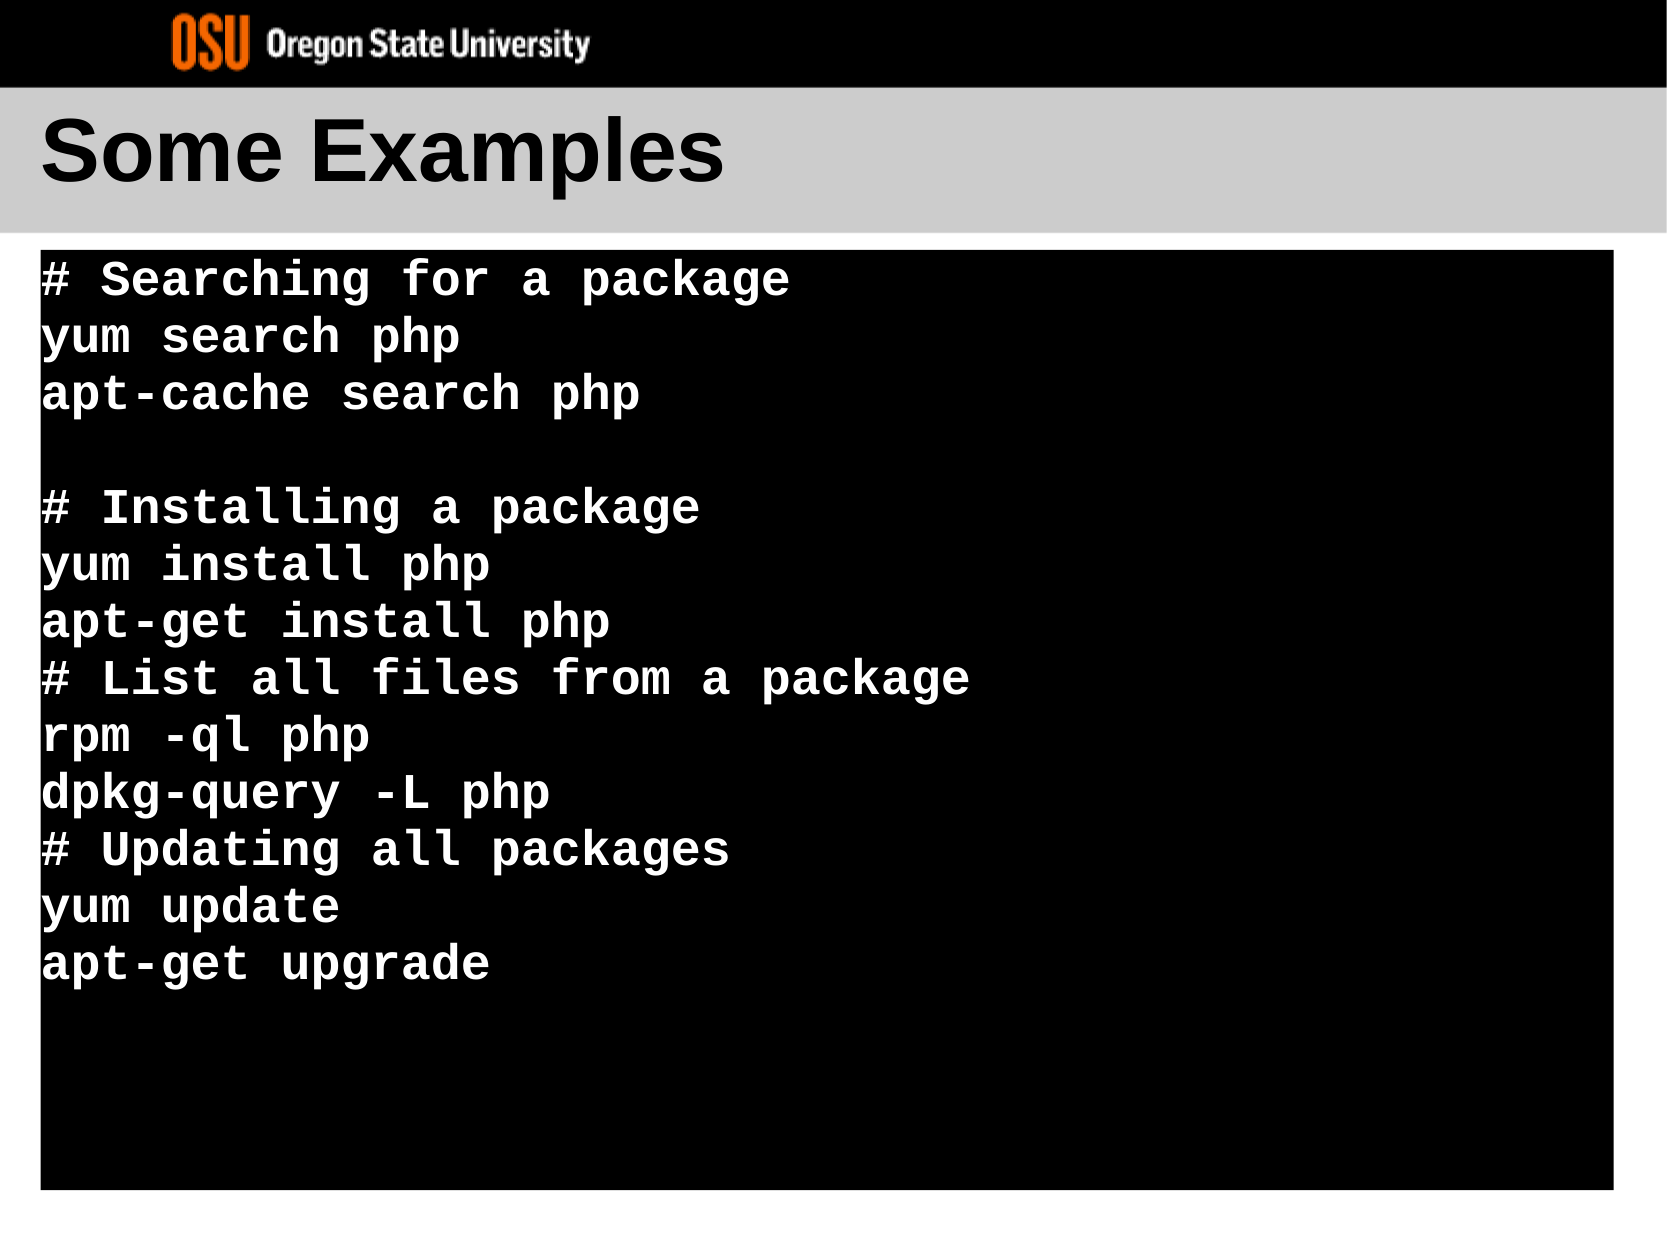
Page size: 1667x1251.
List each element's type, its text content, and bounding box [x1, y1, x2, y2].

list # Searching for a package yum search php apt-cache search php # Installing a package yum install php apt-get install php # List all files from a package rpm -ql php dpkg-query -L php # Updating all packages yum update apt-get upgrade [40, 249, 1614, 1191]
title Some Examples [40, 99, 1625, 249]
picture [0, 0, 1667, 1251]
